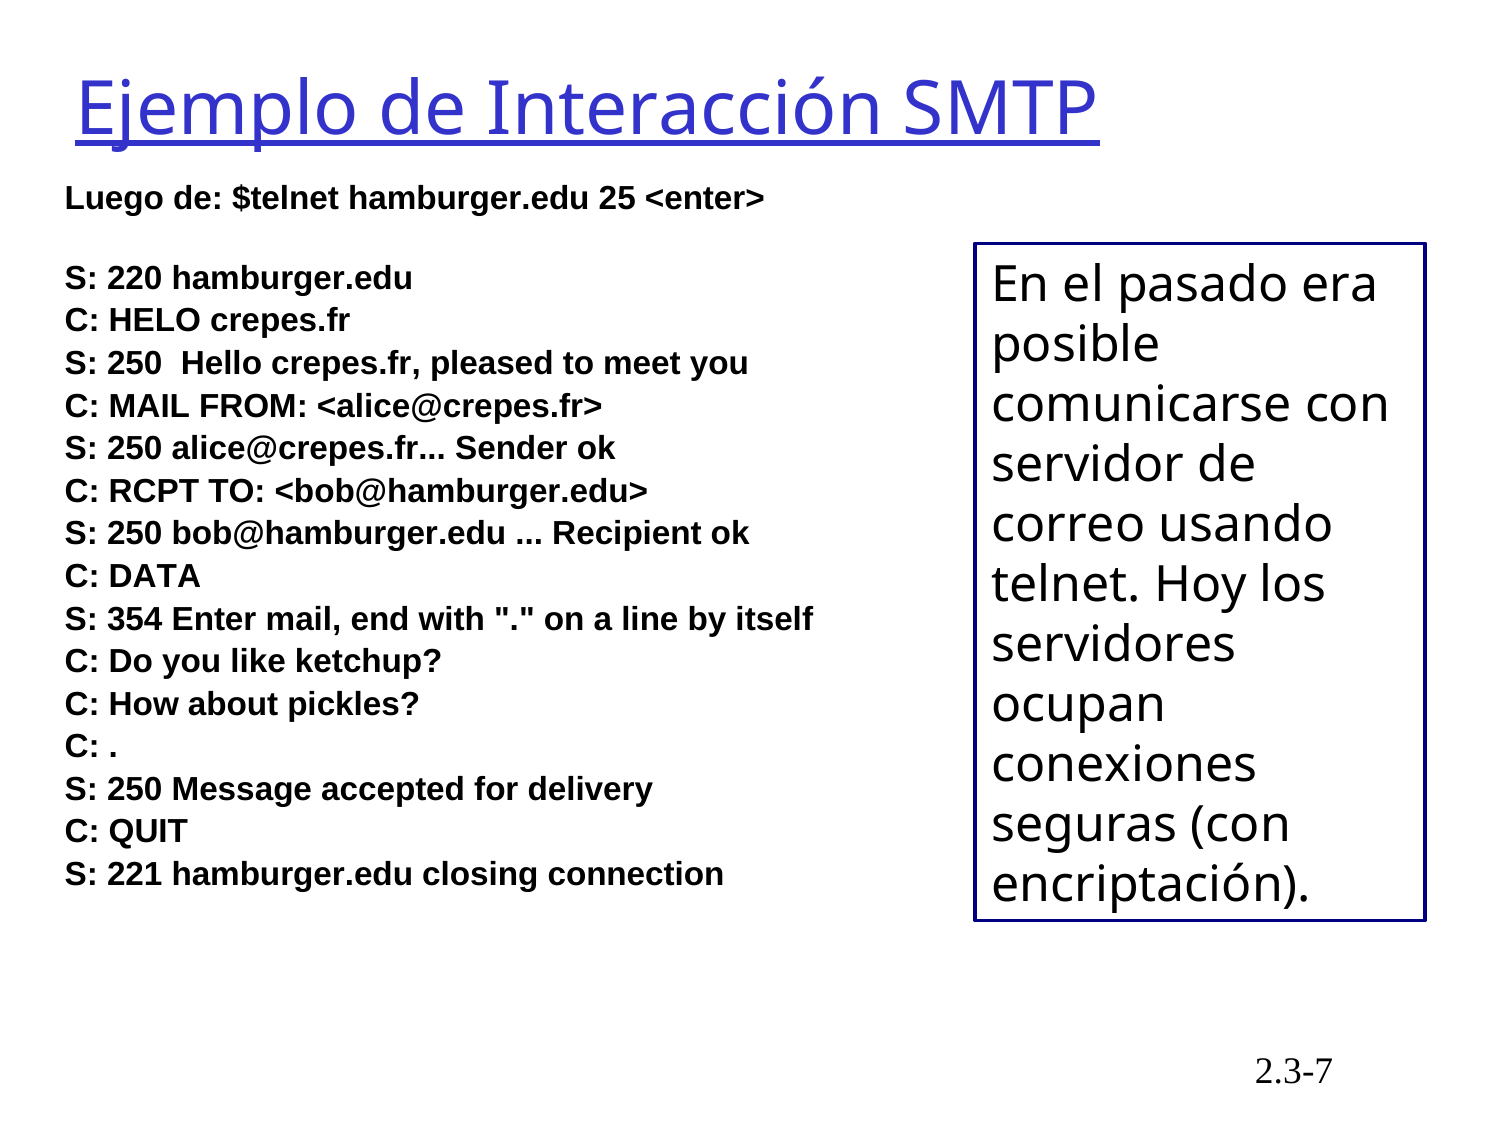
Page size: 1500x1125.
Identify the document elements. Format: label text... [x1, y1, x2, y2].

list Luego de: $telnet hamburger.edu 25 <enter> S: 220 hamburger.edu C: HELO crepes.fr S: 250 Hello crepes.fr, pleased to meet you C: MAIL FROM: <alice@crepes.fr> S: 250 alice@crepes.fr... Sender ok C: RCPT TO: <bob@hamburger.edu> S: 250 bob@hamburger.edu ... Recipient ok C: DATA S: 354 Enter mail, end with "." on a line by itself C: Do you like ketchup? C: How about pickles? C: . S: 250 Message accepted for delivery C: QUIT S: 221 hamburger.edu closing connection [977, 875, 1415, 919]
text_box En el pasado era posible comunicarse con servidor de correo usando telnet. Hoy los servidores ocupan conexiones seguras (con encriptación). [975, 243, 1426, 875]
title Ejemplo de Interacción SMTP [75, 23, 1426, 188]
list Luego de: $telnet hamburger.edu 25 <enter> S: 220 hamburger.edu C: HELO crepes.fr S: 250 Hello crepes.fr, pleased to meet you C: MAIL FROM: <alice@crepes.fr> S: 250 alice@crepes.fr... Sender ok C: RCPT TO: <bob@hamburger.edu> S: 250 bob@hamburger.edu ... Recipient ok C: DATA S: 354 Enter mail, end with "." on a line by itself C: Do you like ketchup? C: How about pickles? C: . S: 250 Message accepted for delivery C: QUIT S: 221 hamburger.edu closing connection [64, 179, 1415, 1013]
